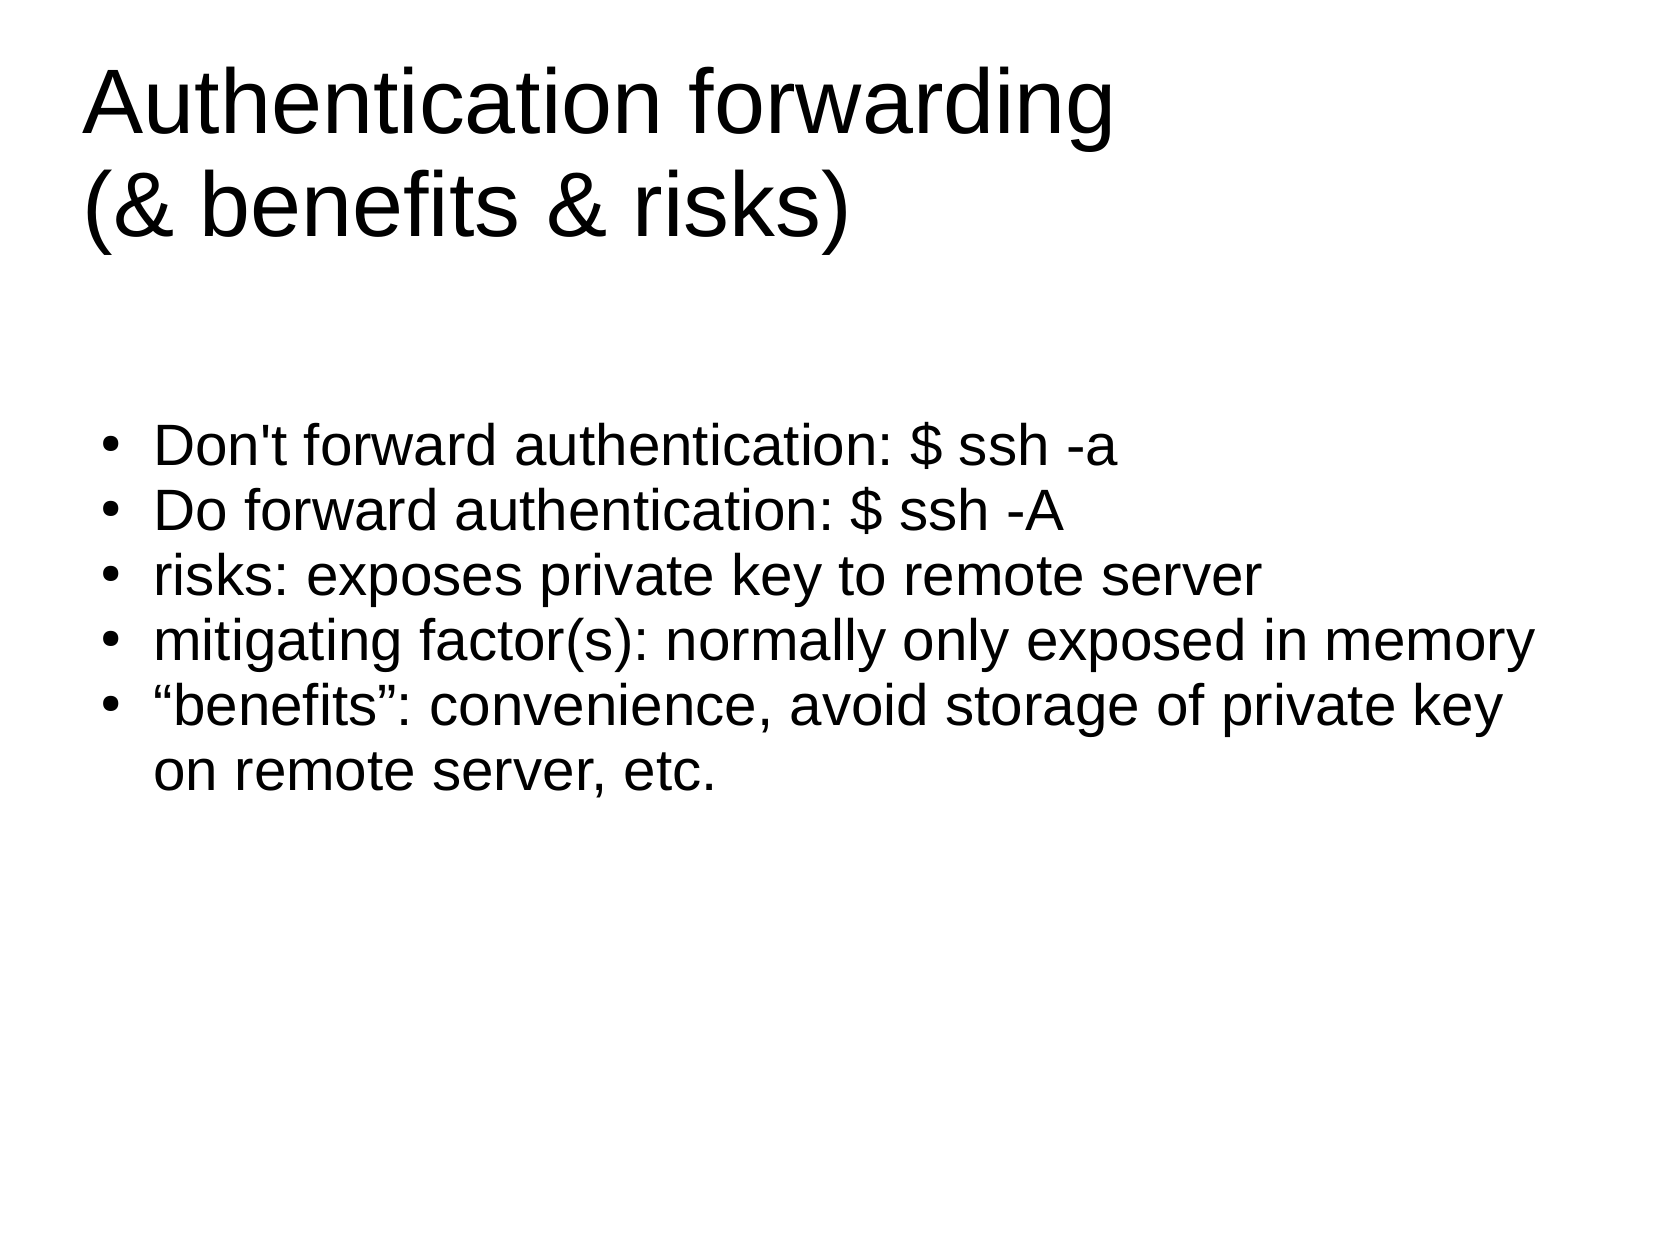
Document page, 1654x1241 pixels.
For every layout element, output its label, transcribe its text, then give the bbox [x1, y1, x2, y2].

list Don't forward authentication: $ ssh -a Do forward authentication: $ ssh -A risks: exposes private key to remote server mitigating factor(s): normally only exposed in memory “benefits”: convenience, avoid storage of private key on remote server, etc. [82, 412, 1571, 1109]
title Authentication forwarding (& benefits & risks) [82, 49, 1571, 257]
